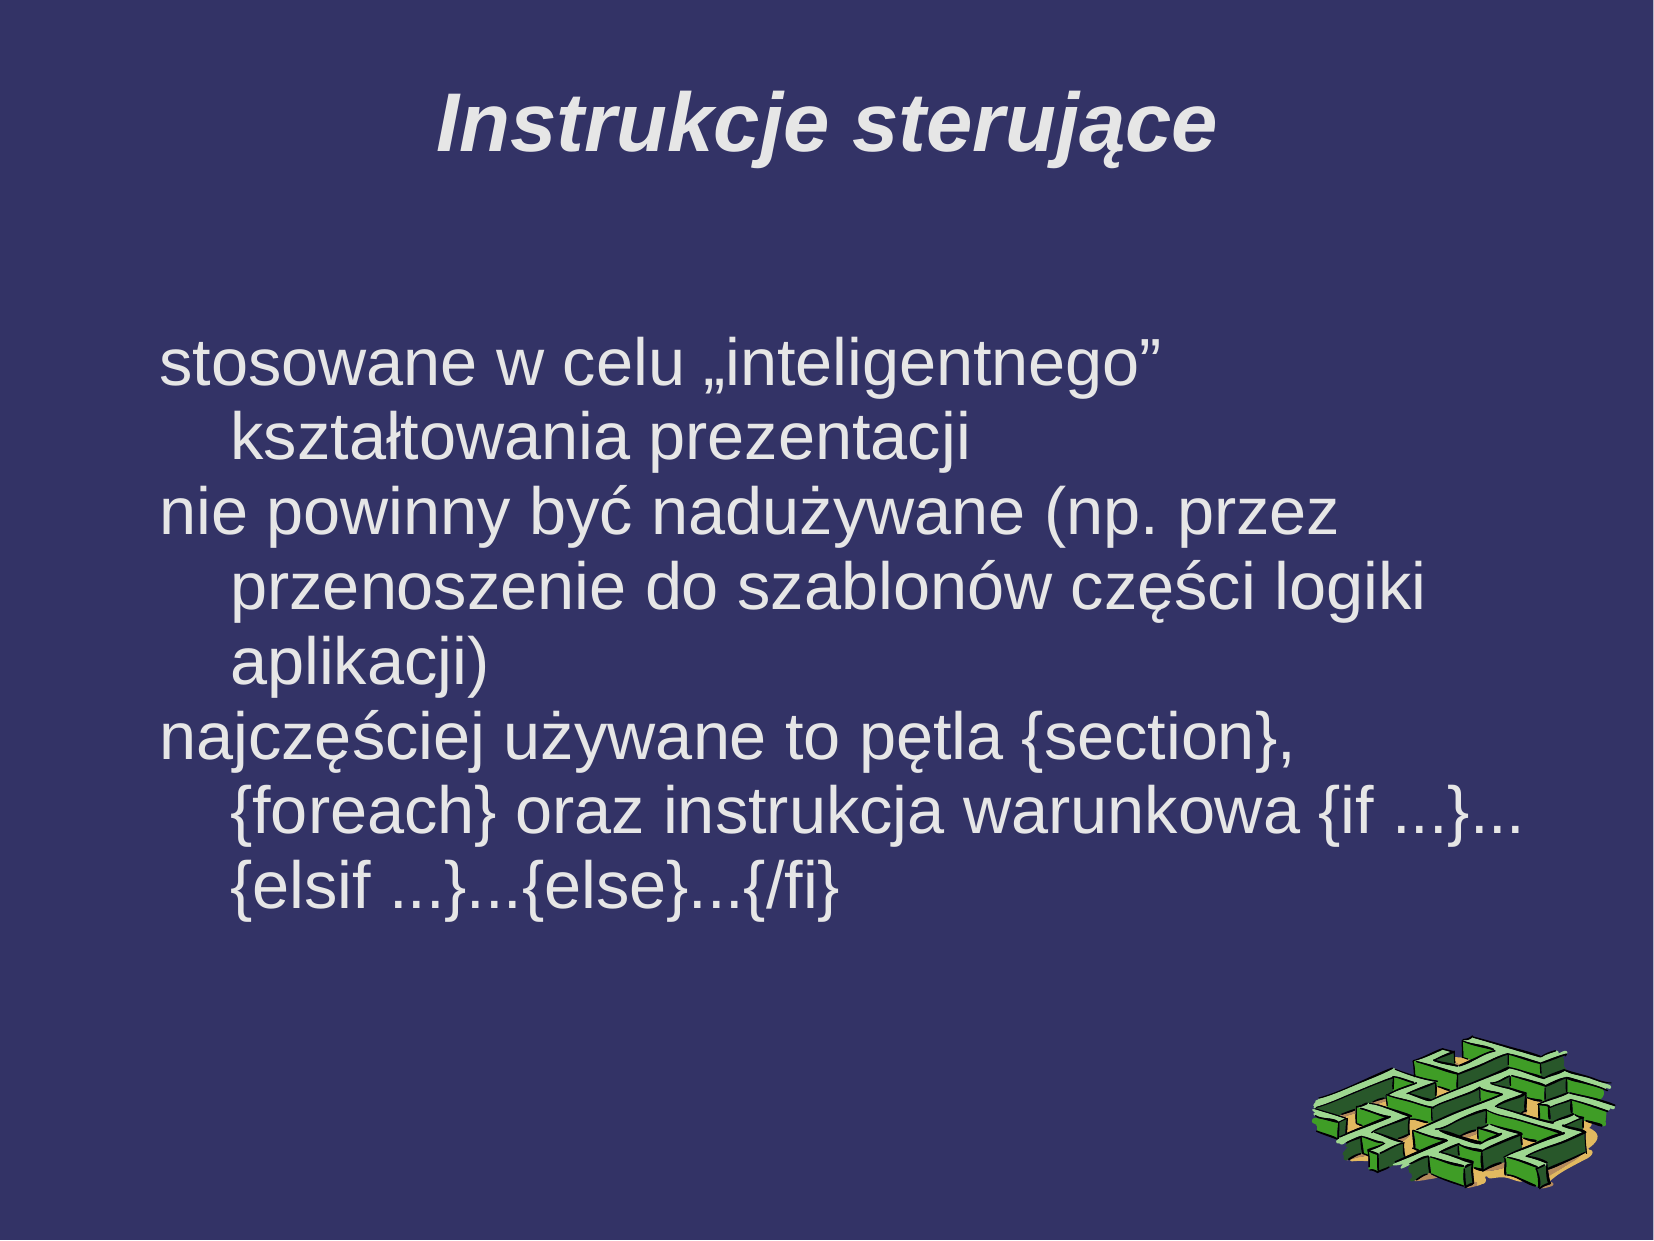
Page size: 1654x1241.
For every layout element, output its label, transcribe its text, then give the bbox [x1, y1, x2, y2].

list stosowane w celu „inteligentnego” kształtowania prezentacji nie powinny być nadużywane (np. przez przenoszenie do szablonów części logiki aplikacji) najczęściej używane to pętla {section}, {foreach} oraz instrukcja warunkowa {if ...}...{elsif ...}...{else}...{/fi} [147, 324, 1570, 1107]
title Instrukcje sterujące [121, 19, 1534, 227]
